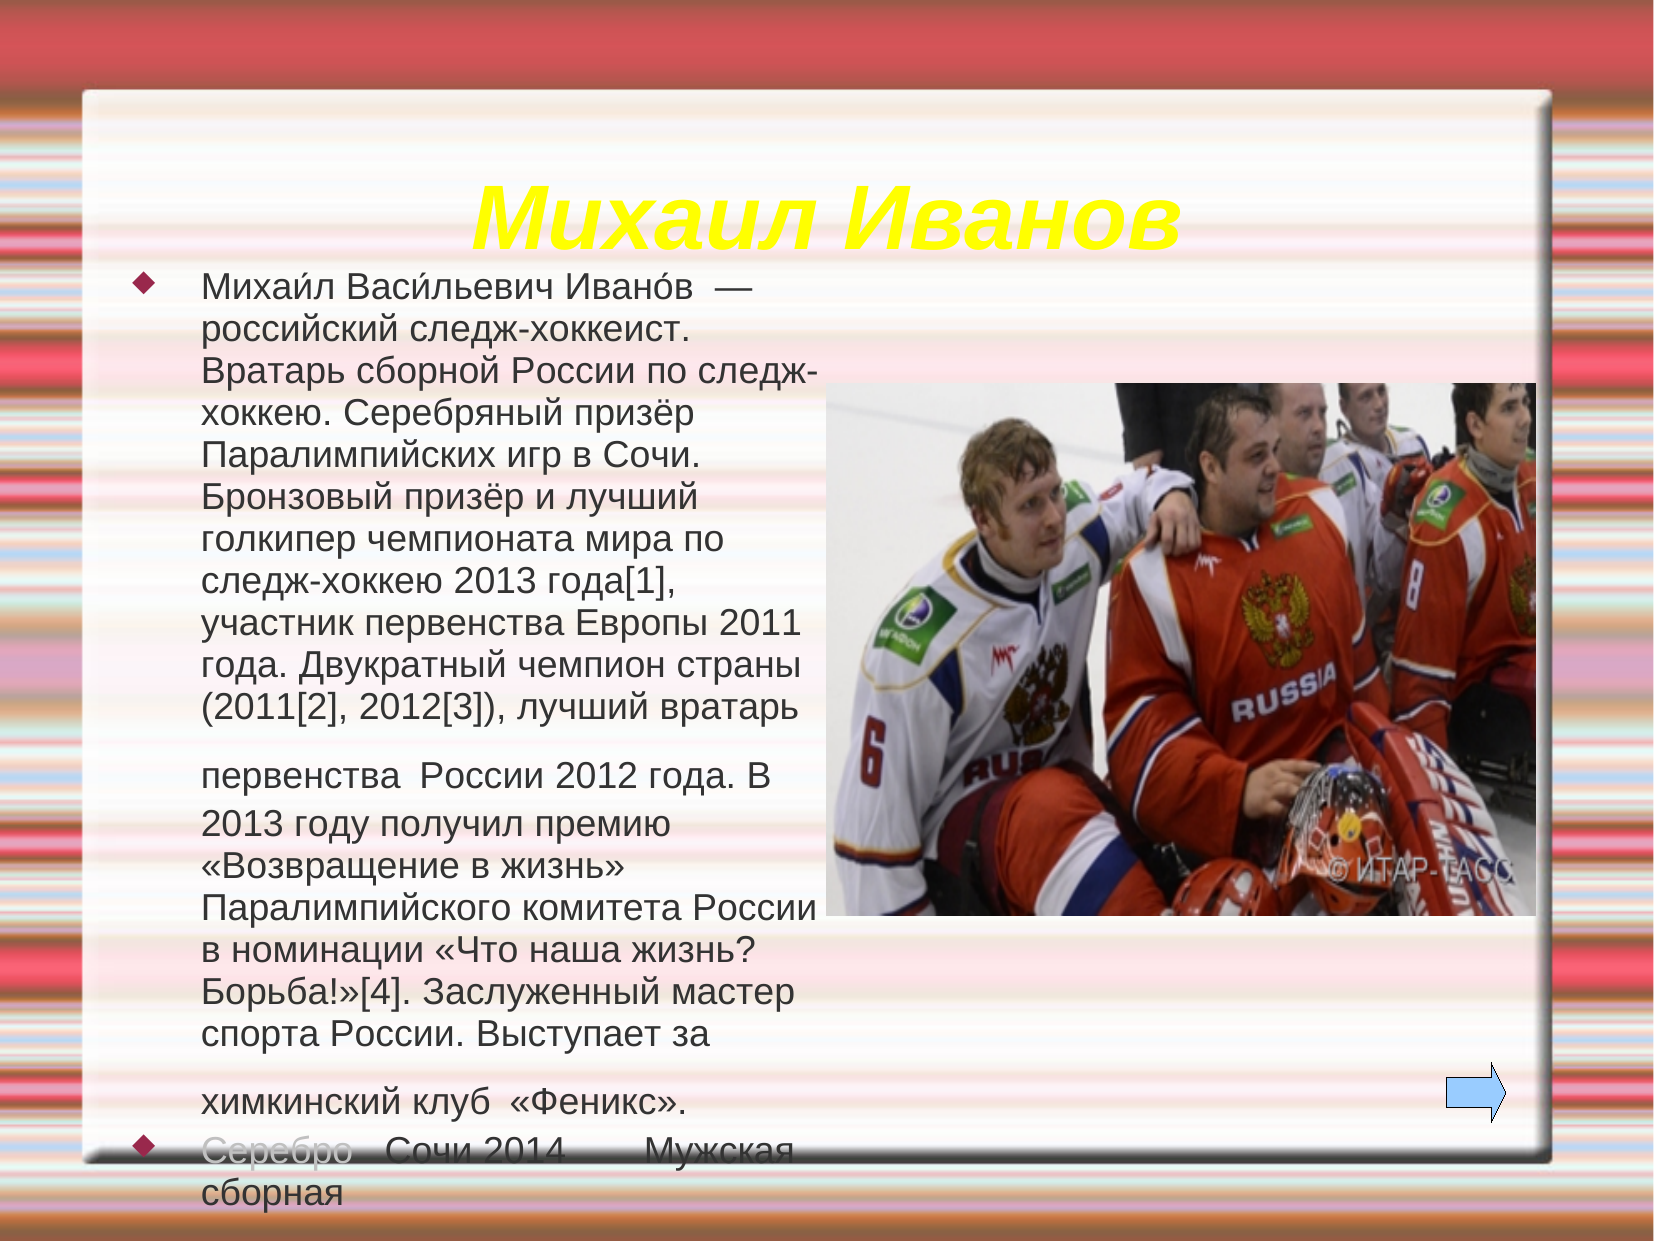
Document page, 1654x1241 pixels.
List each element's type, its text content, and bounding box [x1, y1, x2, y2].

text_box [1446, 1062, 1506, 1123]
title Михаил Иванов [121, 114, 1534, 322]
picture [0, 0, 1654, 1241]
list Михаи́л Васи́льевич Ивано́в — российский следж-хоккеист. Вратарь сборной России по следж-хоккею. Серебряный призёр Паралимпийских игр в Сочи. Бронзовый призёр и лучший голкипер чемпионата мира по следж-хоккею 2013 года[1], участник первенства Европы 2011 года. Двукратный чемпион страны (2011[2], 2012[3]), лучший вратарь первенства России 2012 года. В 2013 году получил премию «Возвращение в жизнь» Паралимпийского комитета России в номинации «Что наша жизнь? Борьба!»[4]. Заслуженный мастер спорта России. Выступает за химкинский клуб «Феникс». Серебро Сочи 2014 Мужская сборная [118, 265, 821, 1173]
